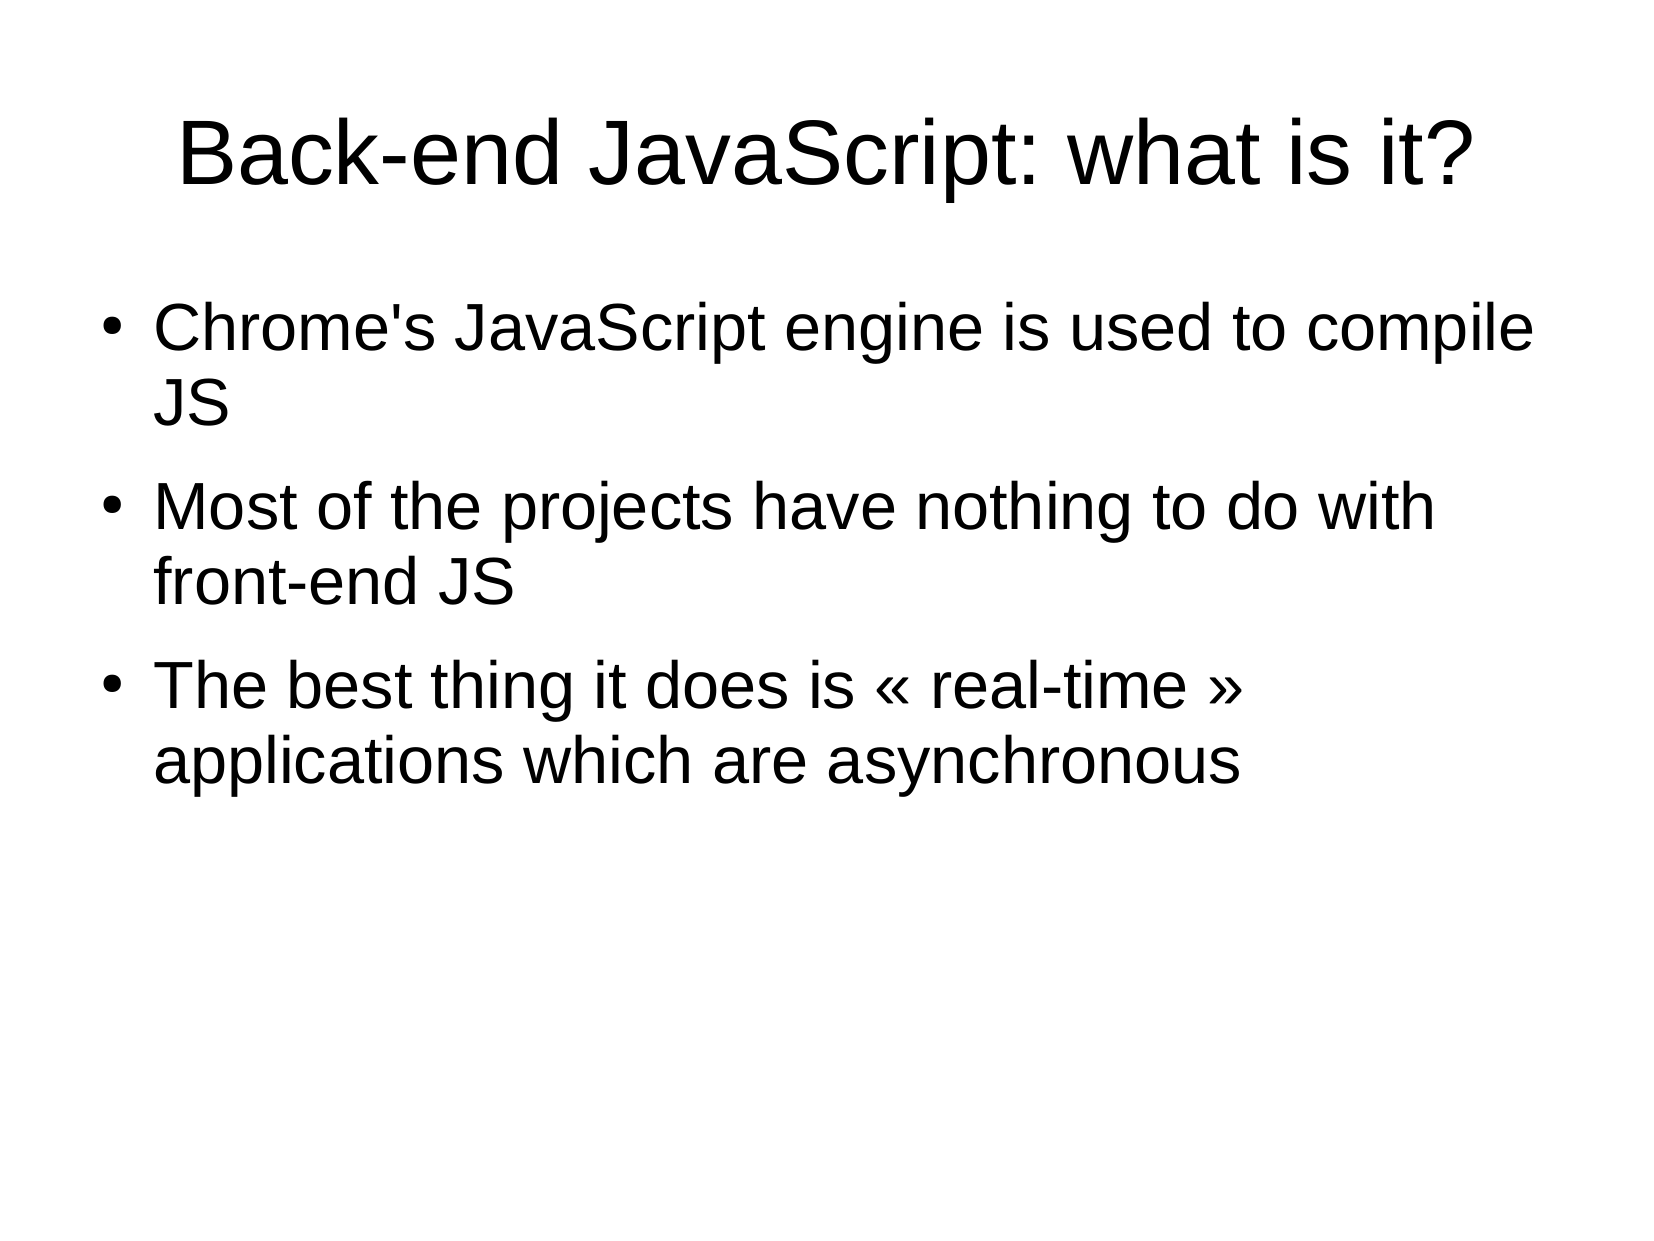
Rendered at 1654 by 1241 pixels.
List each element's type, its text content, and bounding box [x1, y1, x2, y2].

list Chrome's JavaScript engine is used to compile JS Most of the projects have nothing to do with front-end JS The best thing it does is « real-time » applications which are asynchronous [82, 290, 1538, 1010]
title Back-end JavaScript: what is it? [82, 49, 1571, 257]
